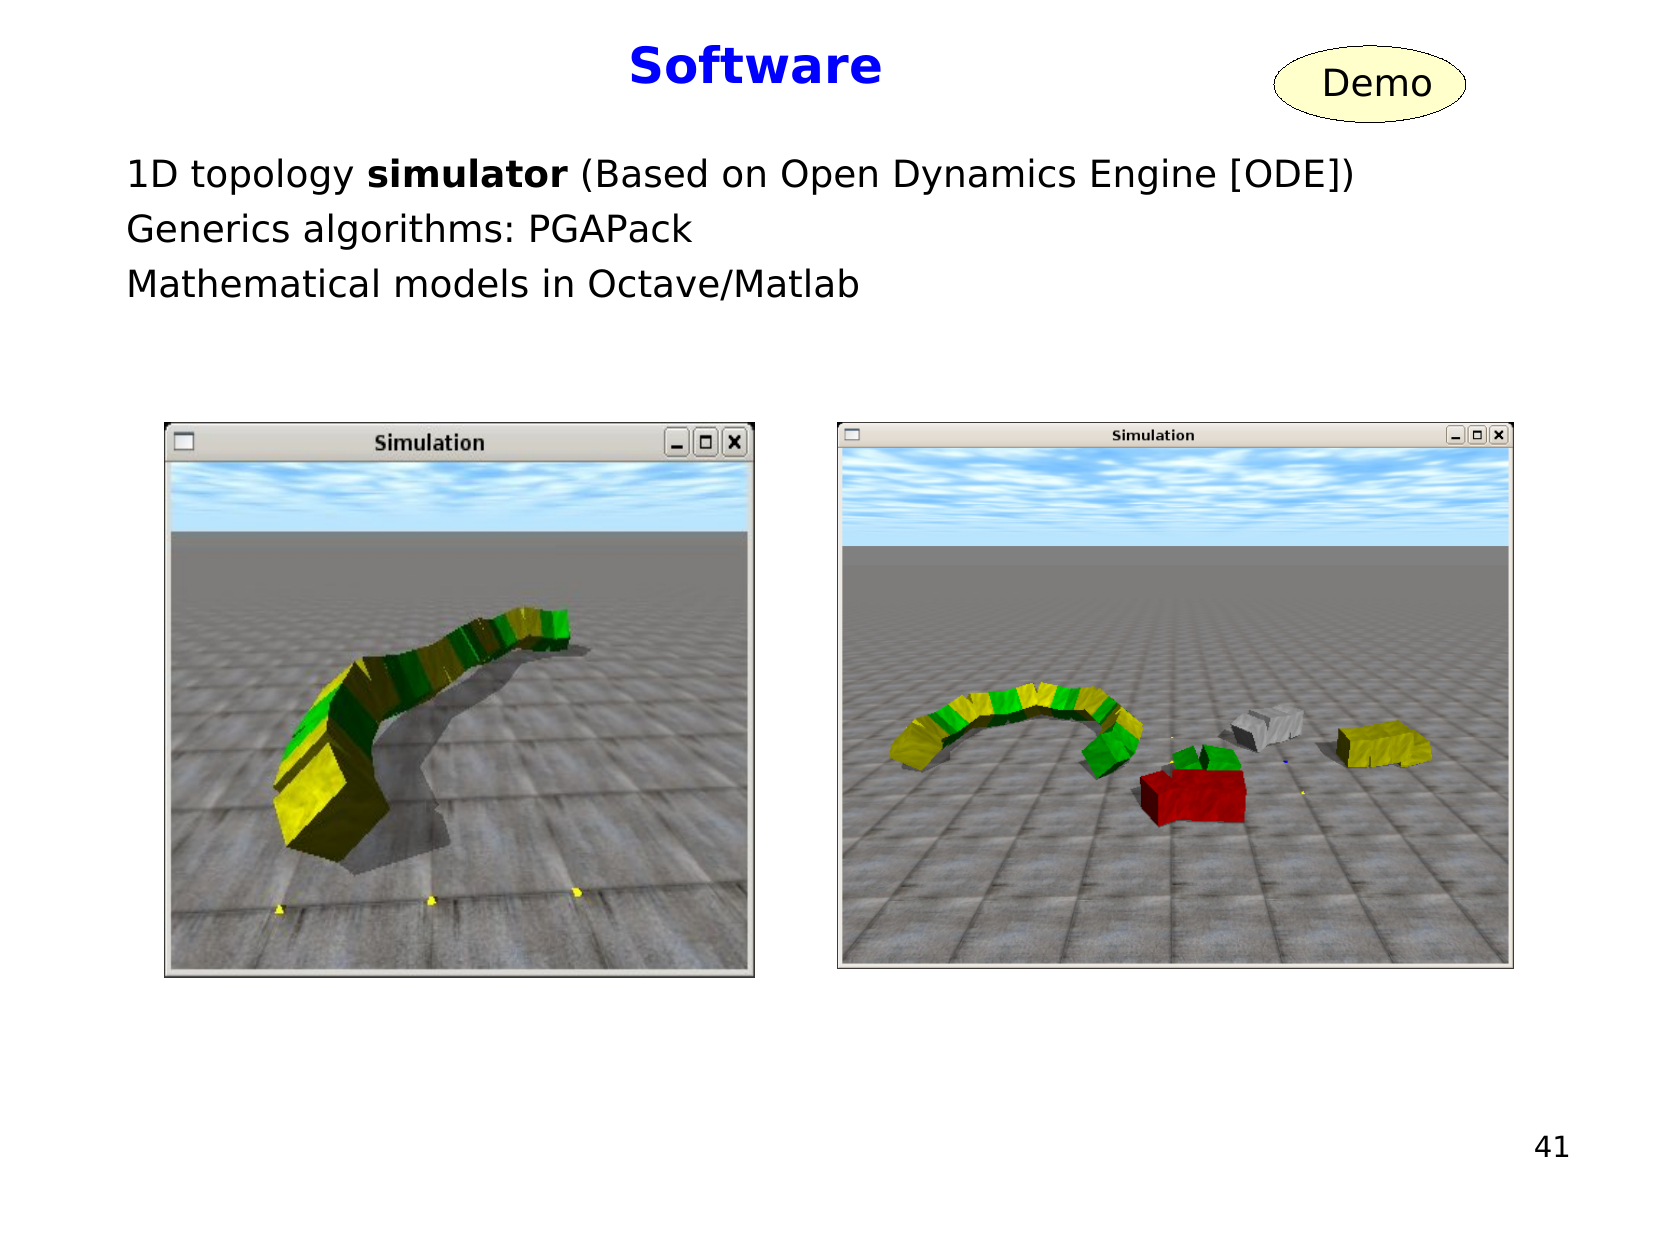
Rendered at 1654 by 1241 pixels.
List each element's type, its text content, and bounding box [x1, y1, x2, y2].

text_box 1D topology simulator (Based on Open Dynamics Engine [ODE]) Generics algorithms: PGAPack Mathematical models in Octave/Matlab [99, 145, 1385, 315]
text_box [1273, 55, 1433, 123]
text_box [1448, 61, 1466, 107]
picture [837, 422, 1514, 969]
text_box [1310, 45, 1429, 54]
text_box Software [613, 30, 899, 104]
picture [164, 422, 755, 978]
text_box Demo [1306, 54, 1448, 113]
